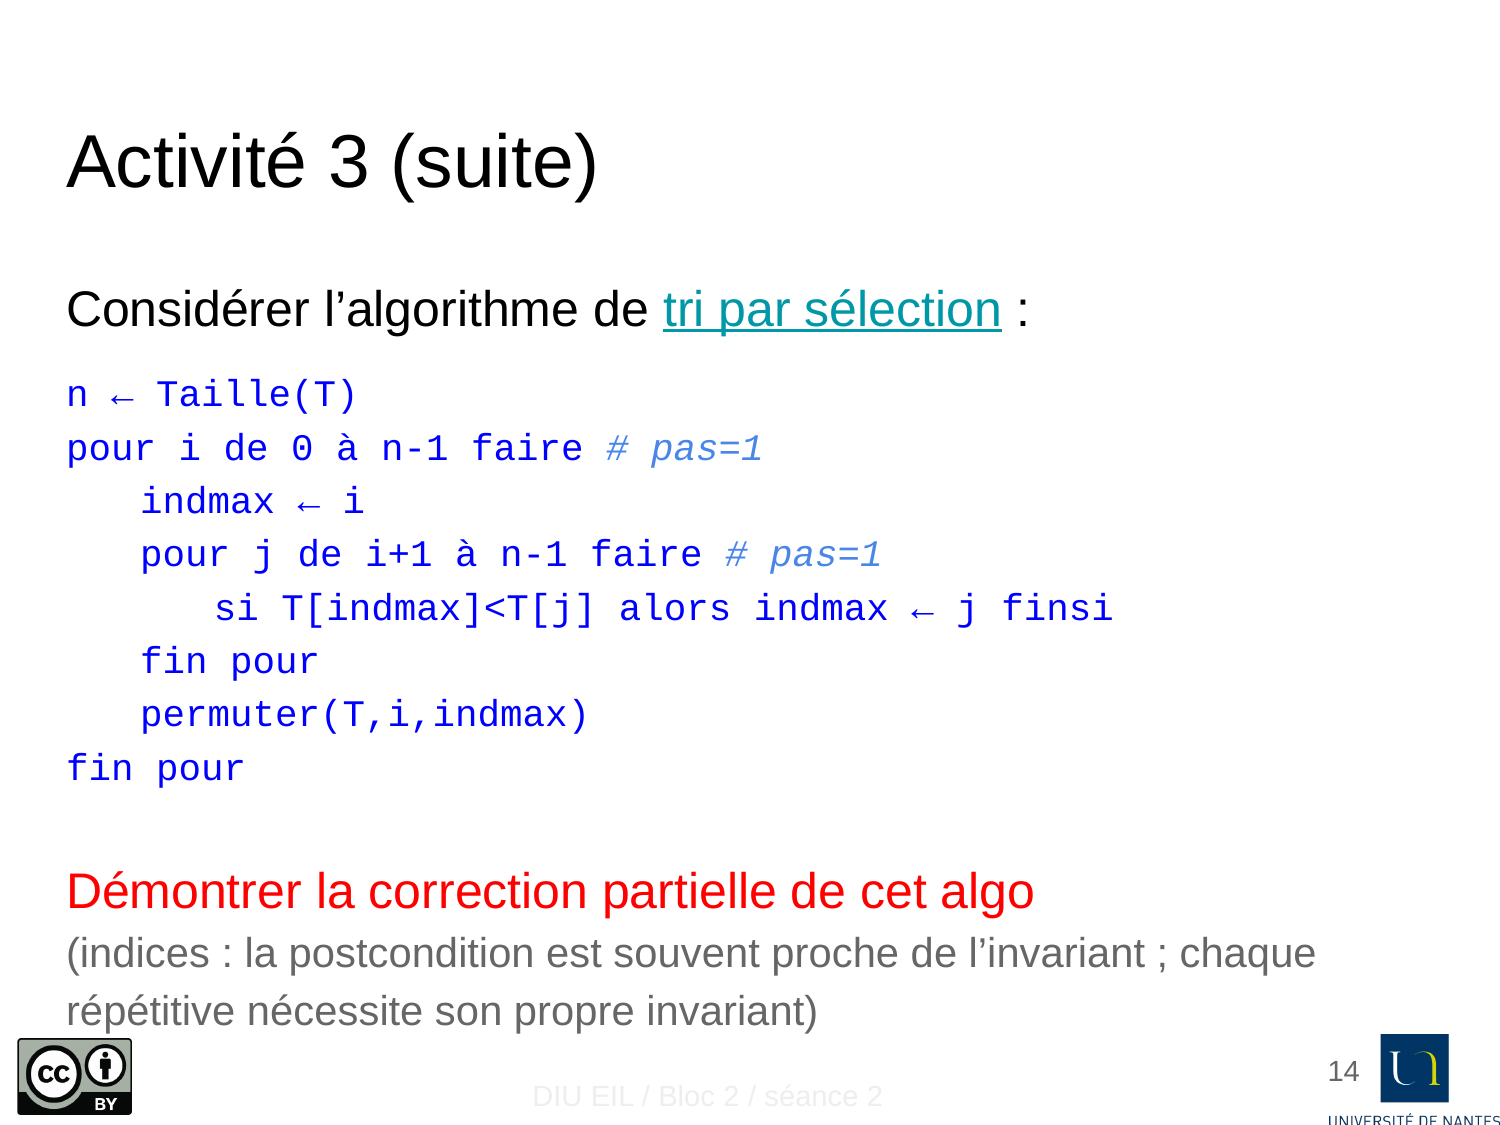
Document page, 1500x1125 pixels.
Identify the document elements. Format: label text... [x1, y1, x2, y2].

list Considérer l’algorithme de tri par sélection : n ← Taille(T) pour i de 0 à n-1 faire # pas=1 indmax ← i pour j de i+1 à n-1 faire # pas=1 si T[indmax]<T[j] alors indmax ← j finsi fin pour permuter(T,i,indmax) fin pour Démontrer la correction partielle de cet algo (indices : la postcondition est souvent proche de l’invariant ; chaque répétitive nécessite son propre invariant) [51, 252, 1449, 1064]
picture [1329, 1034, 1500, 1125]
picture [17, 1038, 132, 1115]
title Activité 3 (suite) [51, 97, 1449, 223]
slide_number <numéro> [1284, 1038, 1375, 1102]
